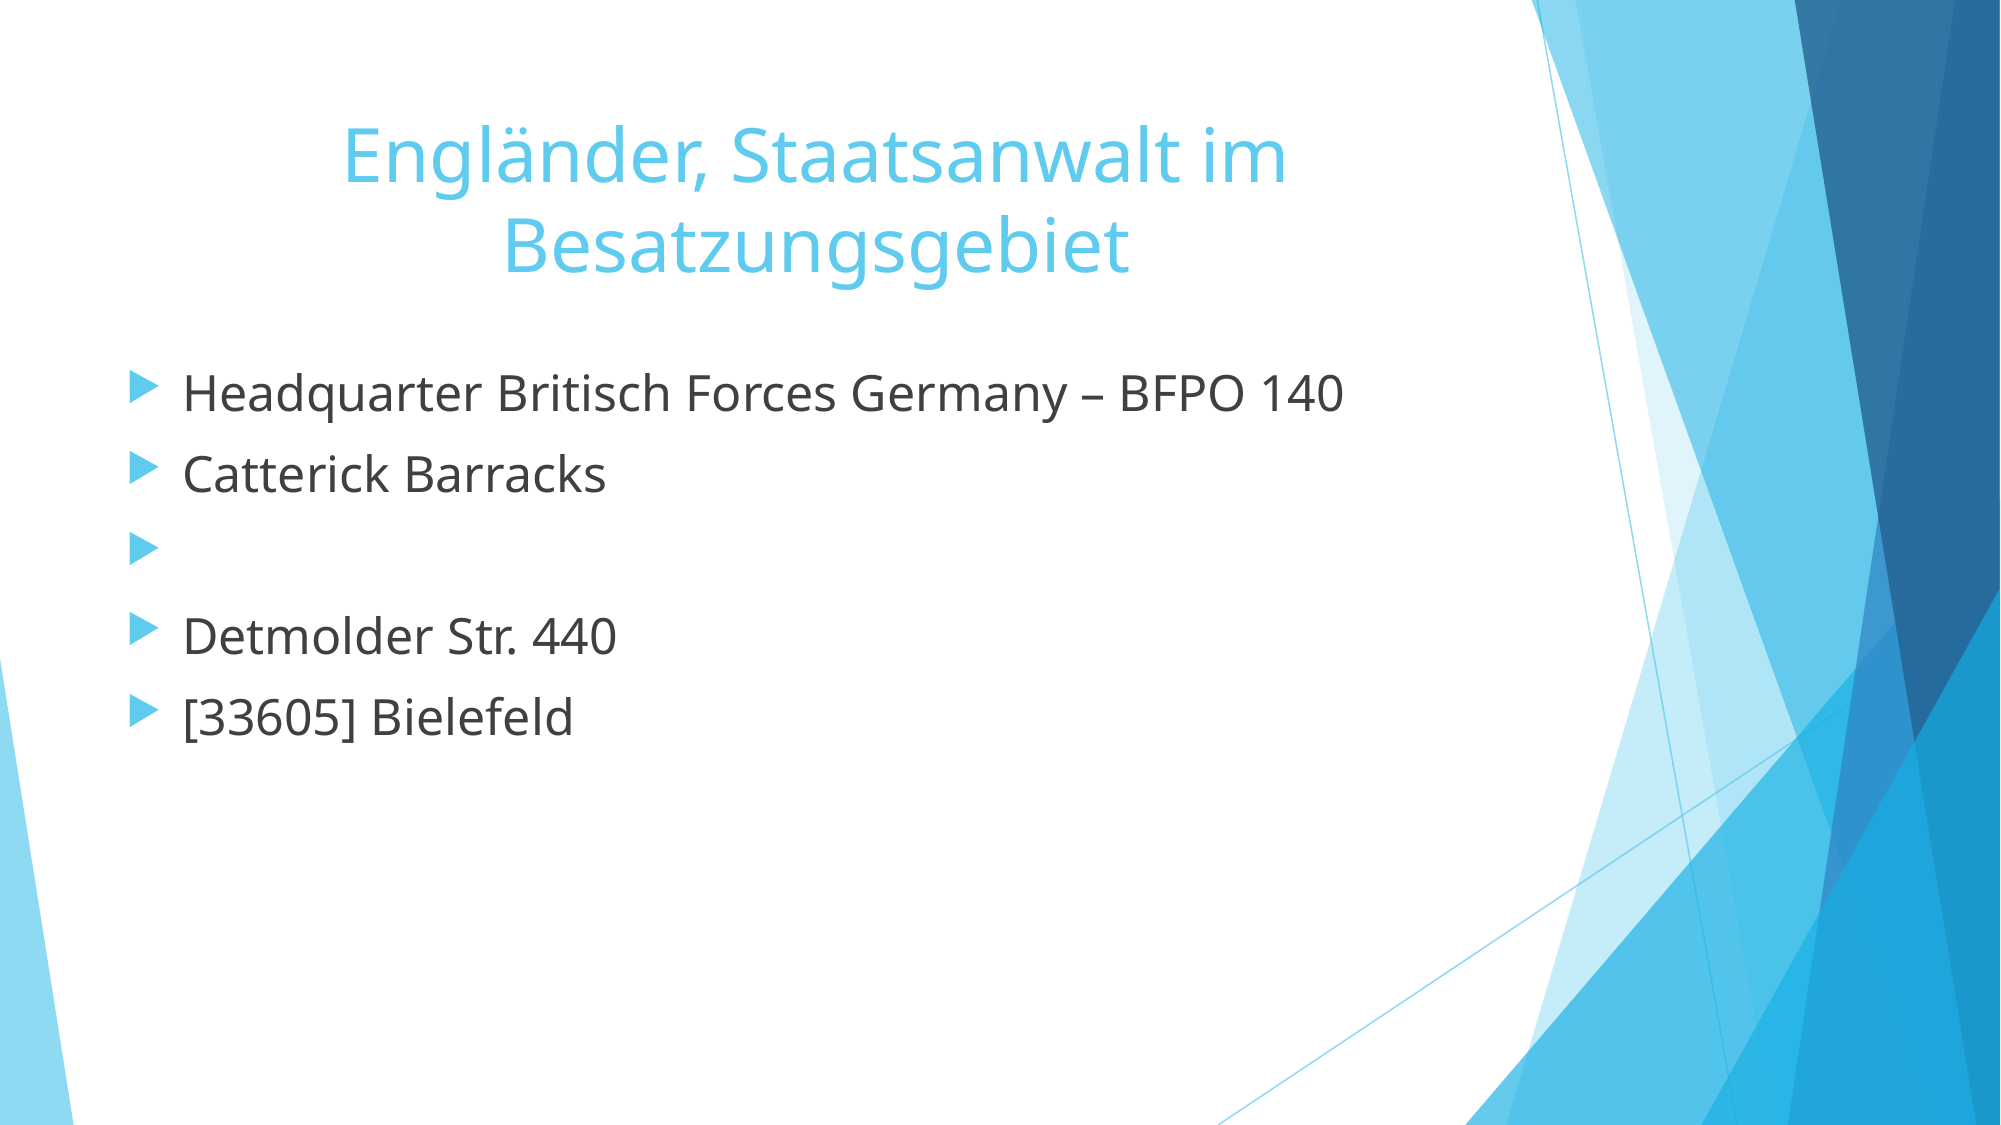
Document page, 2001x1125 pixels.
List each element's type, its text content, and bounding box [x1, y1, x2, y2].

title Engländer, Staatsanwalt im Besatzungsgebiet [111, 99, 1522, 317]
list Headquarter Britisch Forces Germany – BFPO 140 Catterick Barracks Detmolder Str. 440 [33605] Bielefeld [111, 354, 1522, 992]
